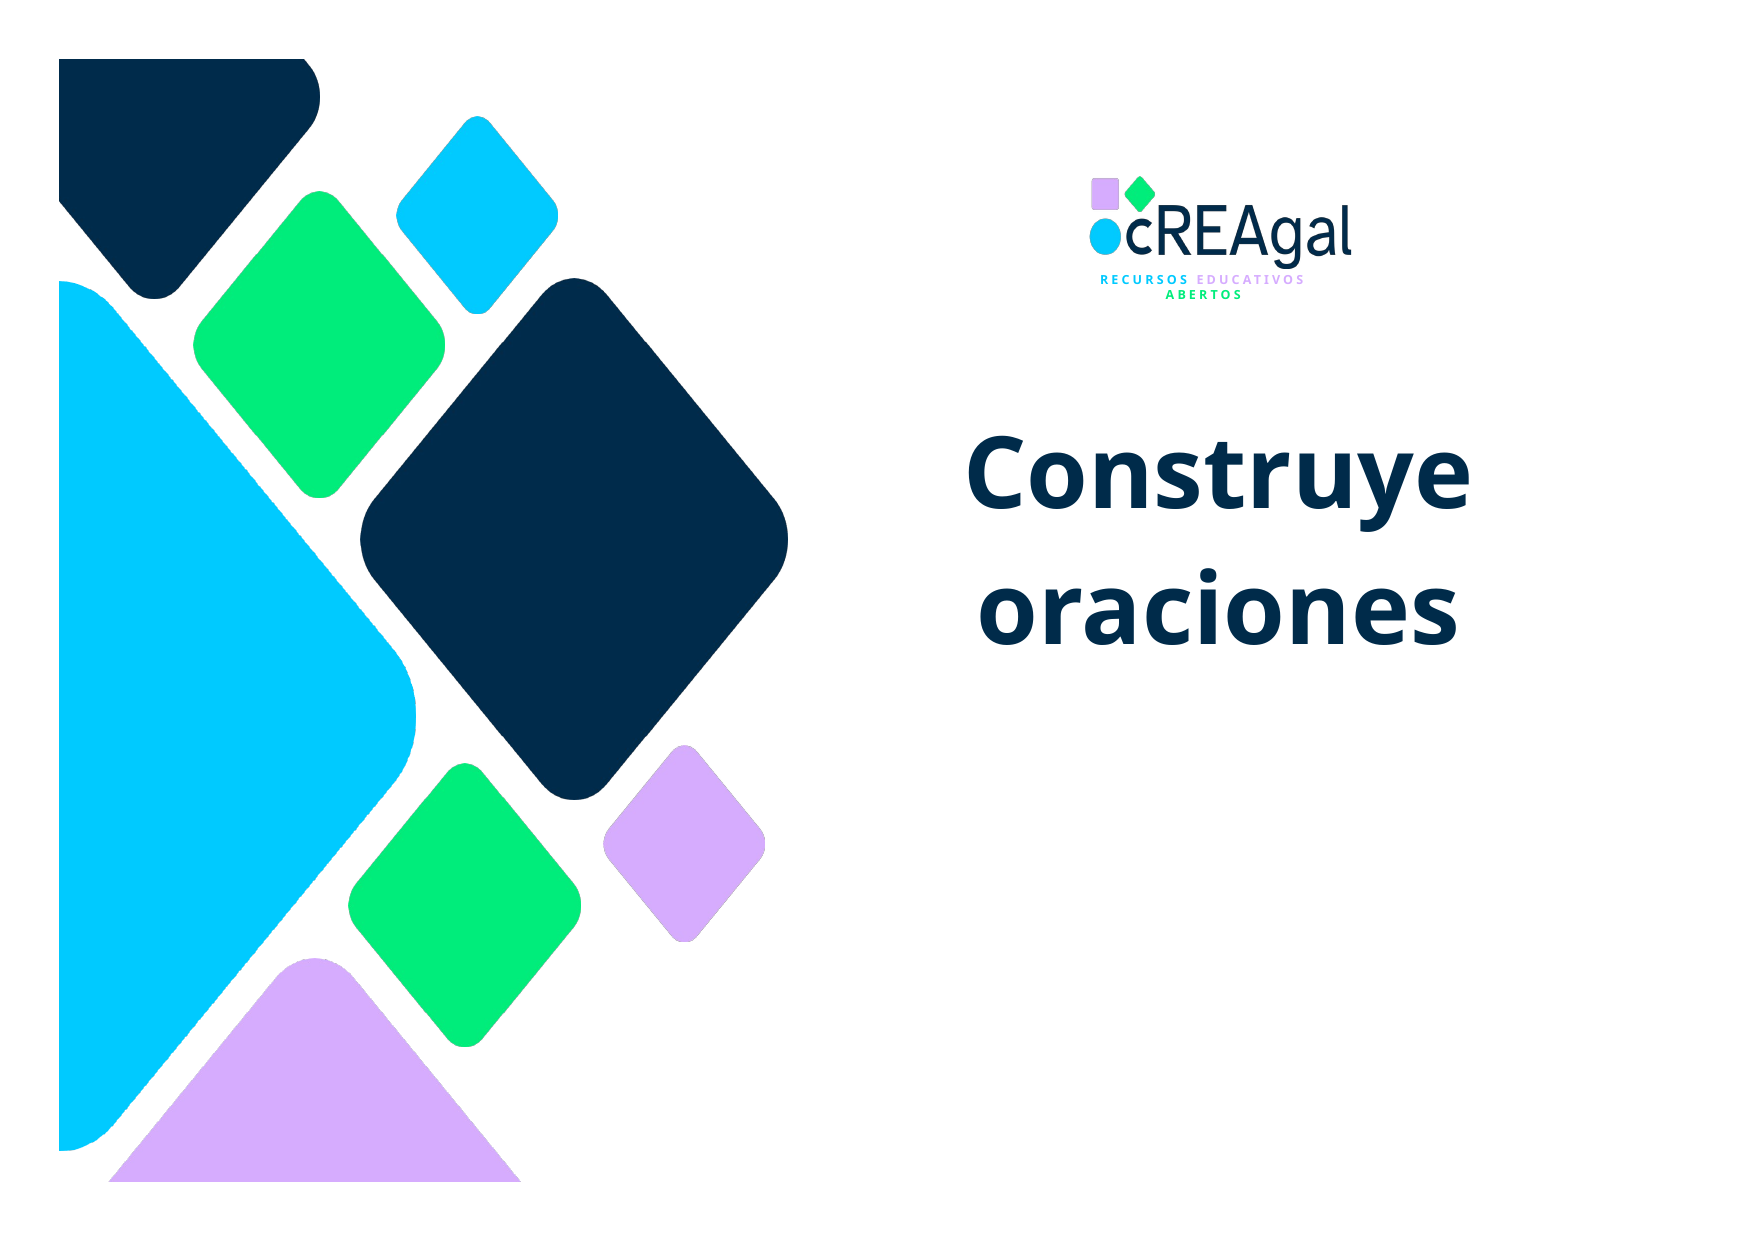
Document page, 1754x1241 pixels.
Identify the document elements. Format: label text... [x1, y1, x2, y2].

picture [1089, 176, 1352, 269]
picture [481, 116, 558, 208]
picture [59, 59, 788, 1182]
title Construye oraciones [856, 368, 1581, 707]
